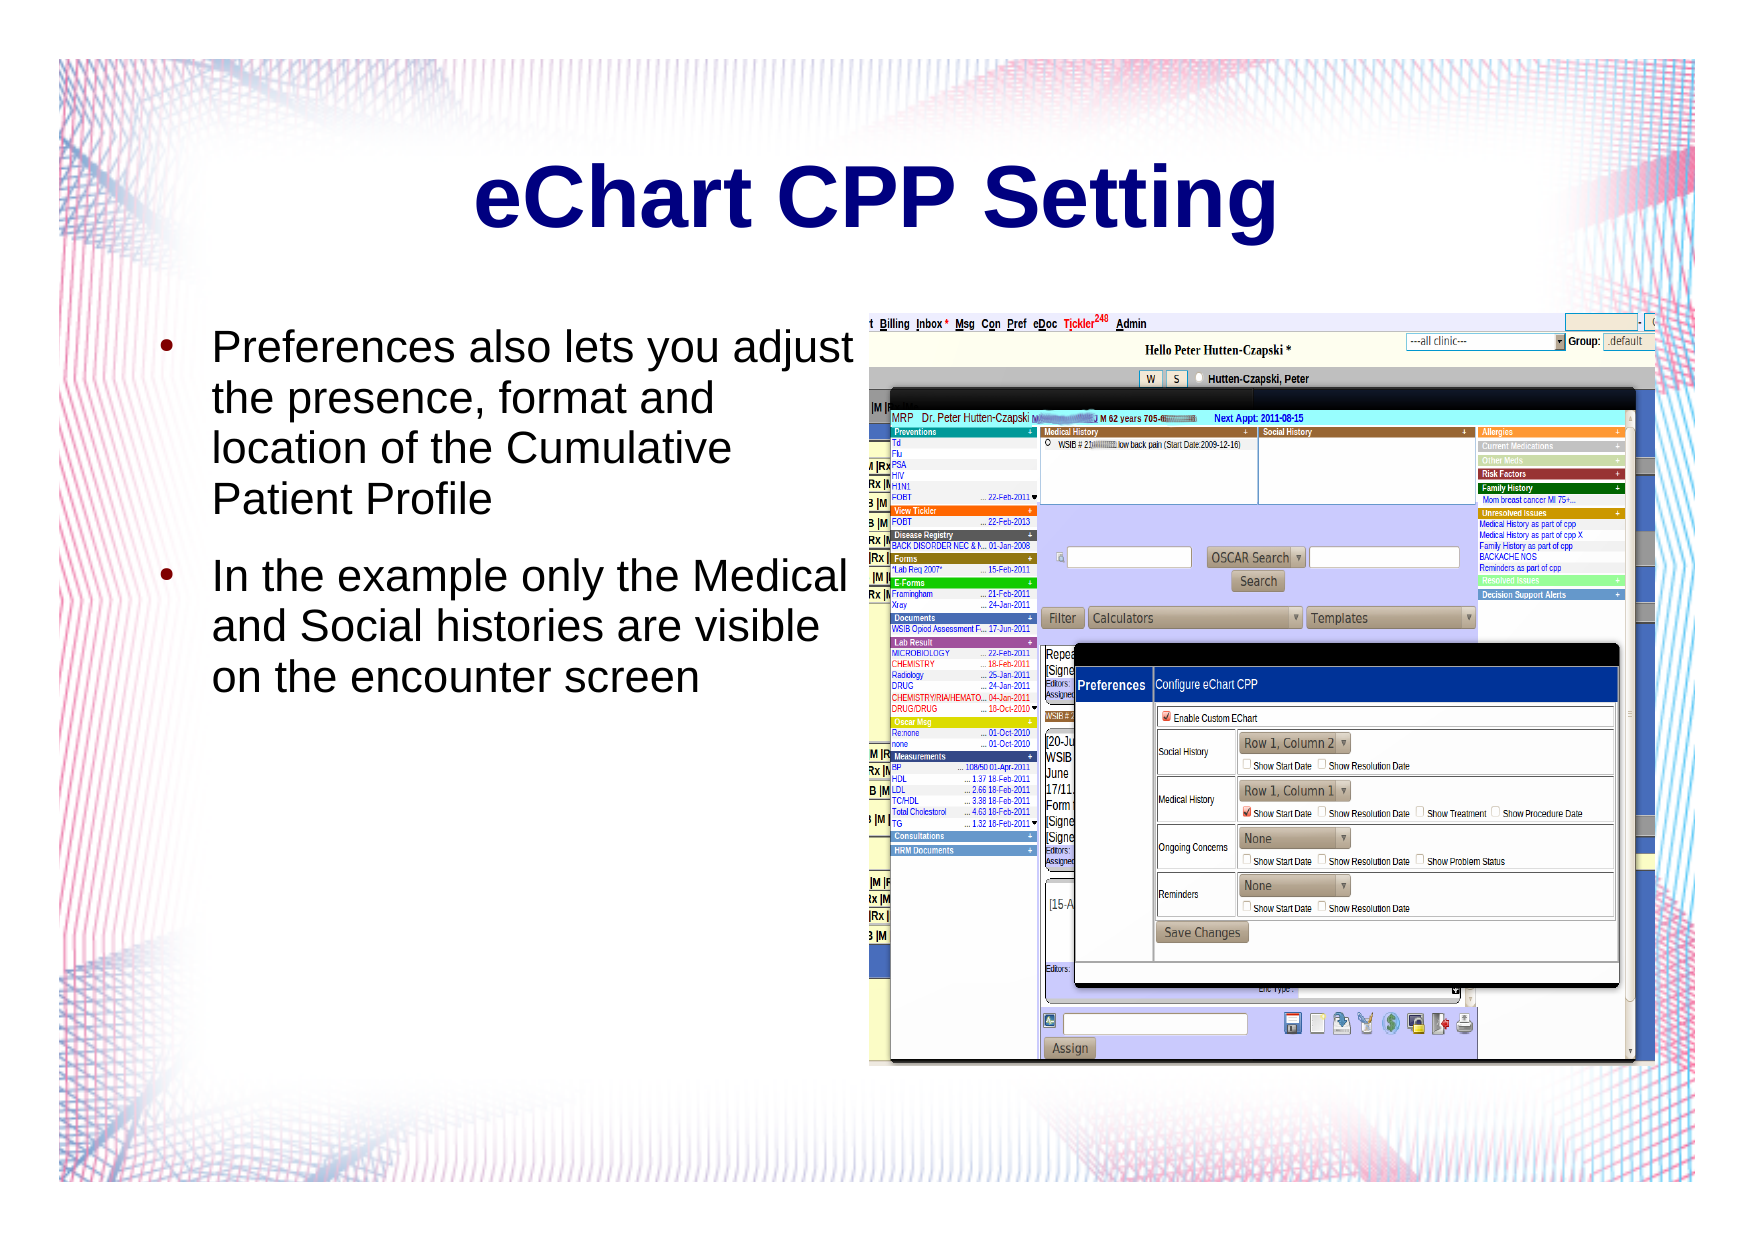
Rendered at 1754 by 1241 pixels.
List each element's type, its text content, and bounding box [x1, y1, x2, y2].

list Preferences also lets you adjust the presence, format and location of the Cumulative Patient Profile In the example only the Medical and Social histories are visible on the encounter screen [140, 321, 860, 1063]
picture [59, 59, 1695, 1182]
title eChart CPP Setting [140, 103, 1614, 292]
